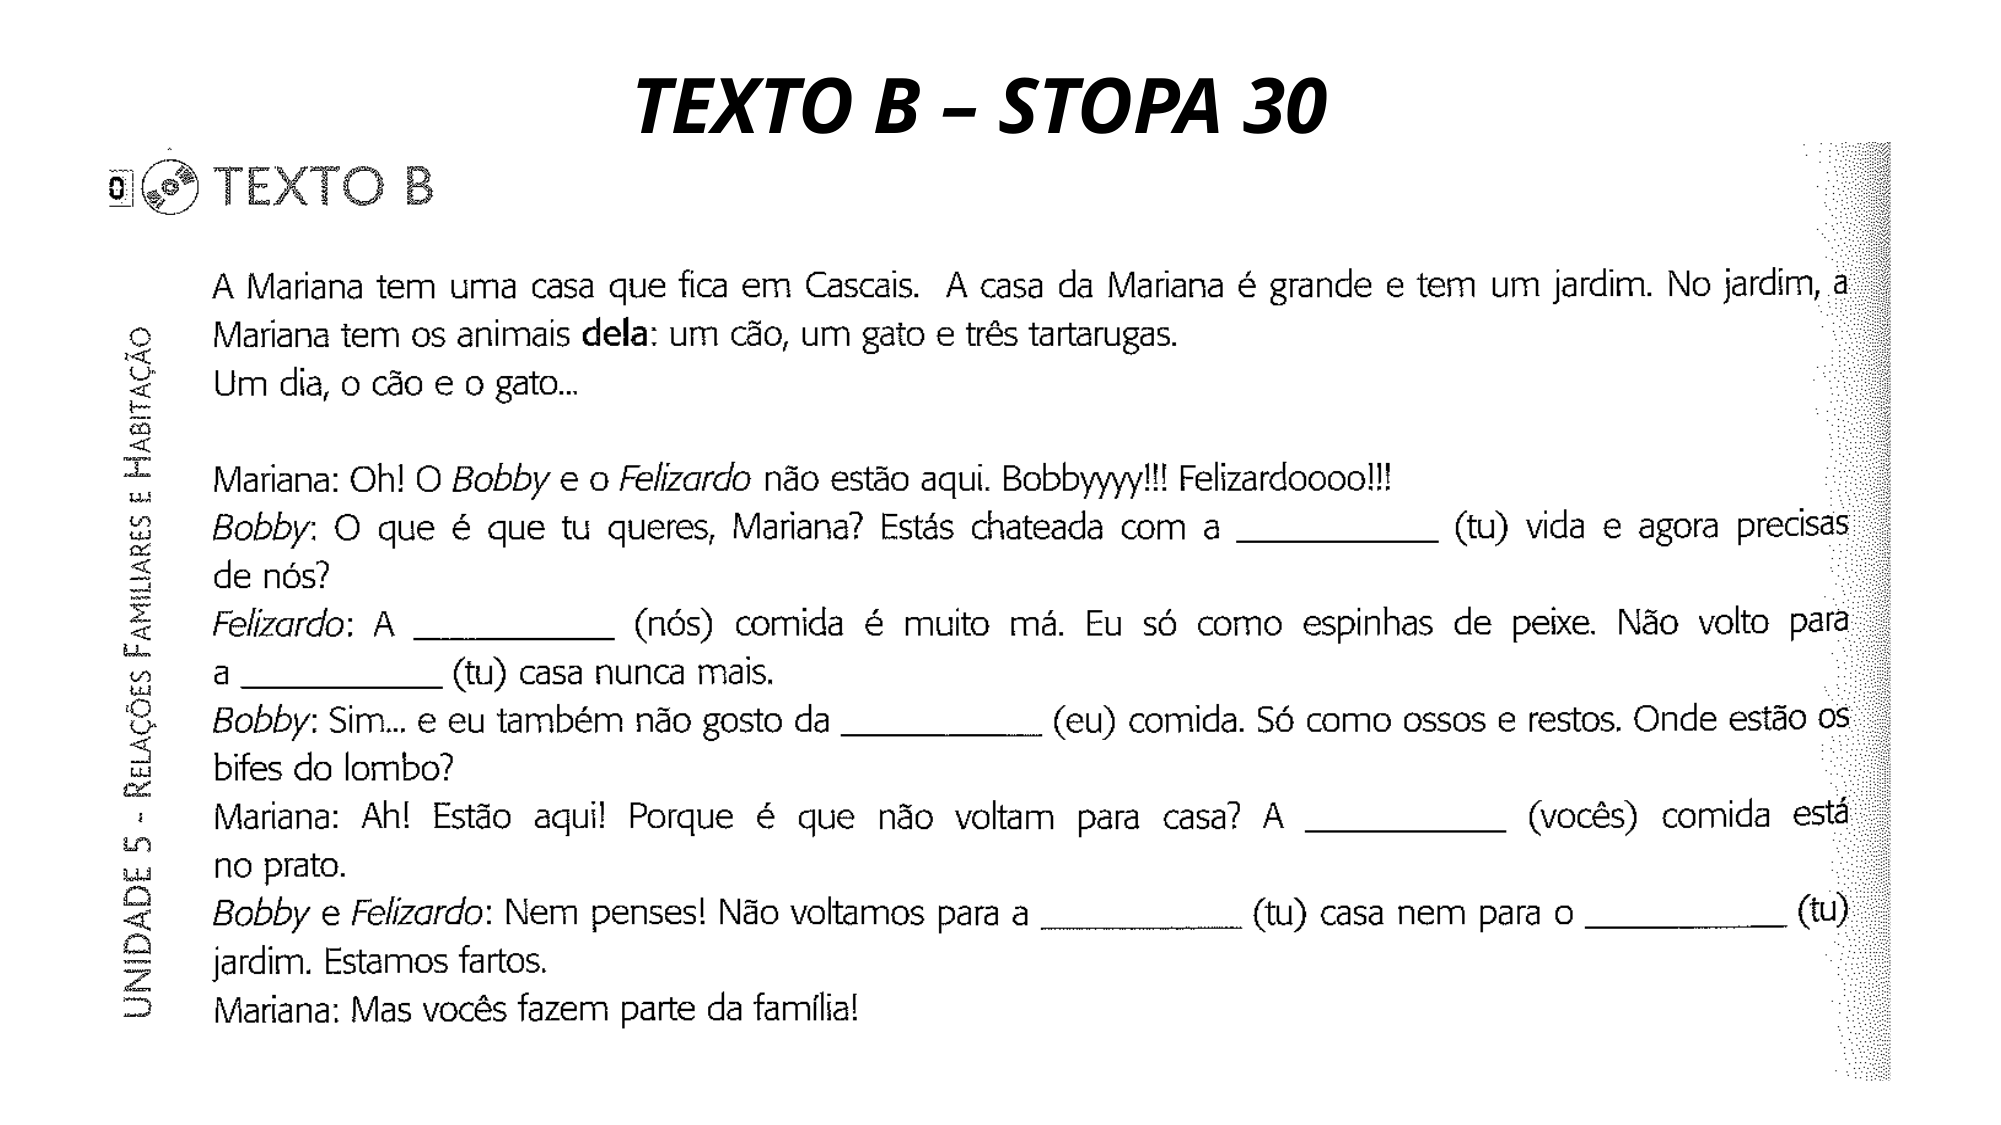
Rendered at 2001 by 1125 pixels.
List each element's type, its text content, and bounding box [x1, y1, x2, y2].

title TEXTO B – STOPA 30 [97, 59, 1863, 158]
picture [109, 142, 1891, 1081]
